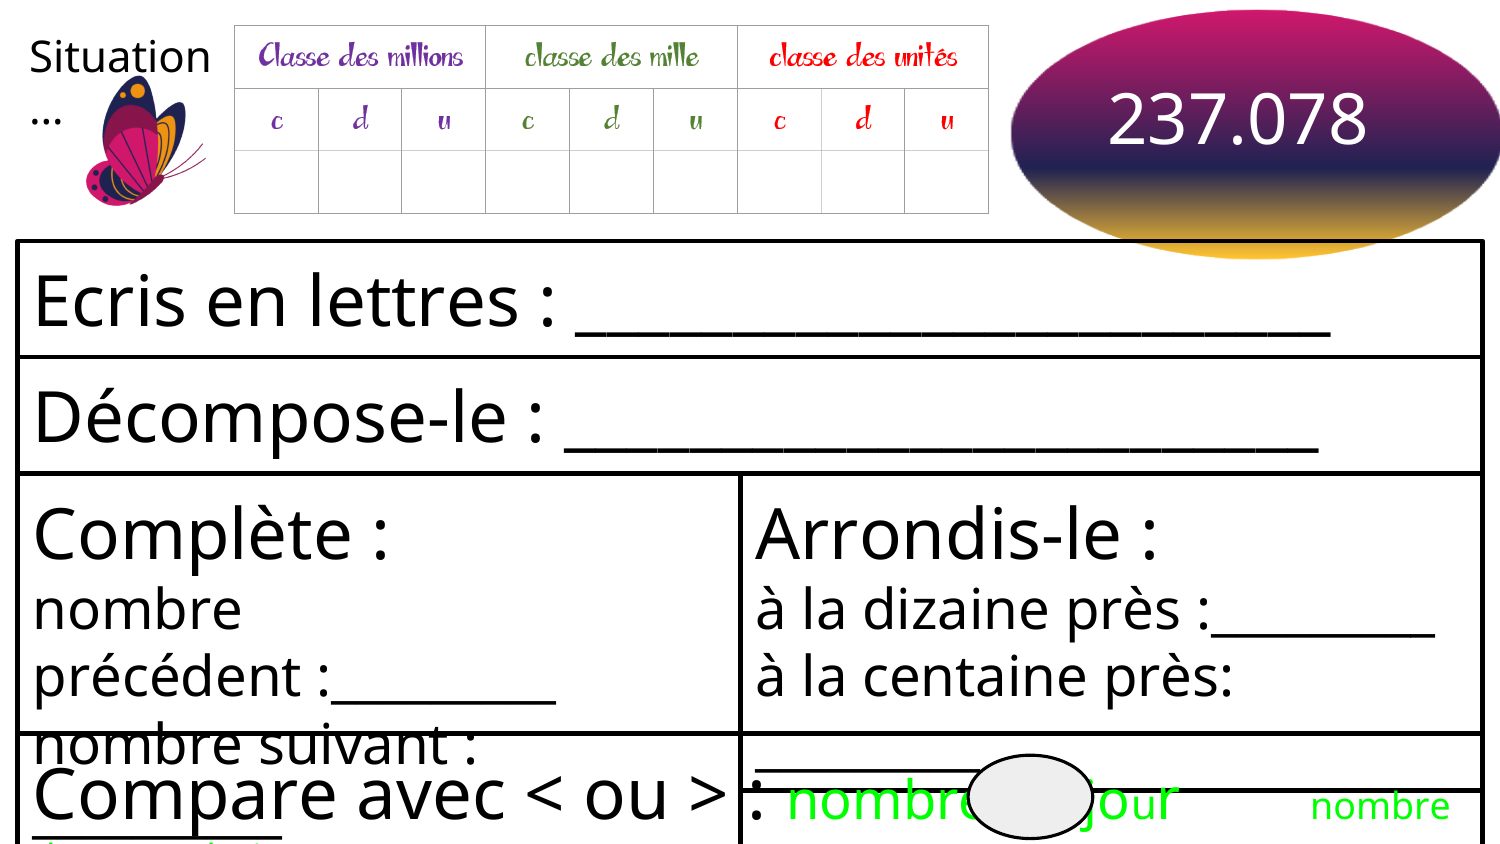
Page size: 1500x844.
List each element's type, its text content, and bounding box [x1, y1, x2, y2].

text_box Complète : nombre précédent :_________ nombre suivant : __________ [17, 473, 738, 726]
text_box [968, 755, 1093, 839]
text_box Ecris en lettres : ________________________ [17, 241, 1483, 355]
text_box 237.078 [1031, 58, 1445, 175]
text_box Situation … [14, 13, 242, 97]
text_box Arrondis-le : à la dizaine près :_________ à la centaine près: _________ [740, 473, 1483, 726]
text_box Décompose-le : ________________________ [17, 357, 1483, 471]
picture [35, 0, 1500, 283]
text_box Compare avec < ou > : nombre du jour nombre de votre choix [17, 733, 1483, 844]
